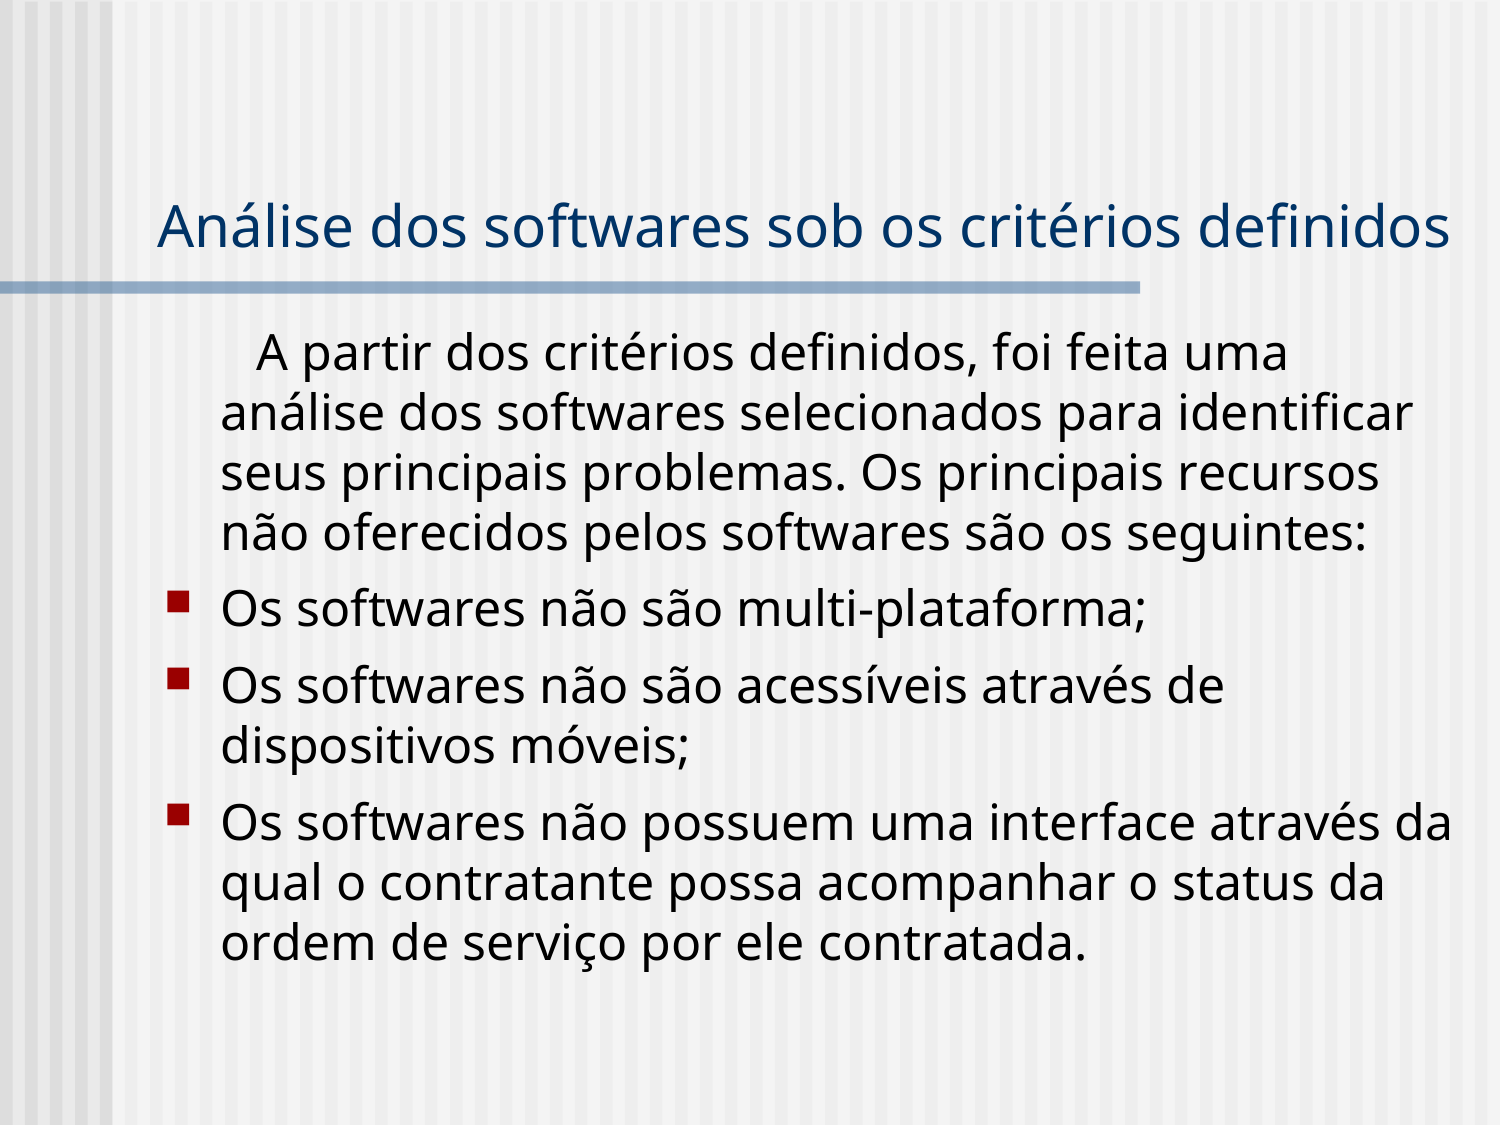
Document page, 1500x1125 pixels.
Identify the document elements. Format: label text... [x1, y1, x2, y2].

title Análise dos softwares sob os critérios definidos [142, 31, 1482, 267]
list A partir dos critérios definidos, foi feita uma análise dos softwares selecionados para identificar seus principais problemas. Os principais recursos não oferecidos pelos softwares são os seguintes: Os softwares não são multi-plataforma; Os softwares não são acessíveis através de dispositivos móveis; Os softwares não possuem uma interface através da qual o contratante possa acompanhar o status da ordem de serviço por ele contratada. [149, 312, 1481, 1055]
